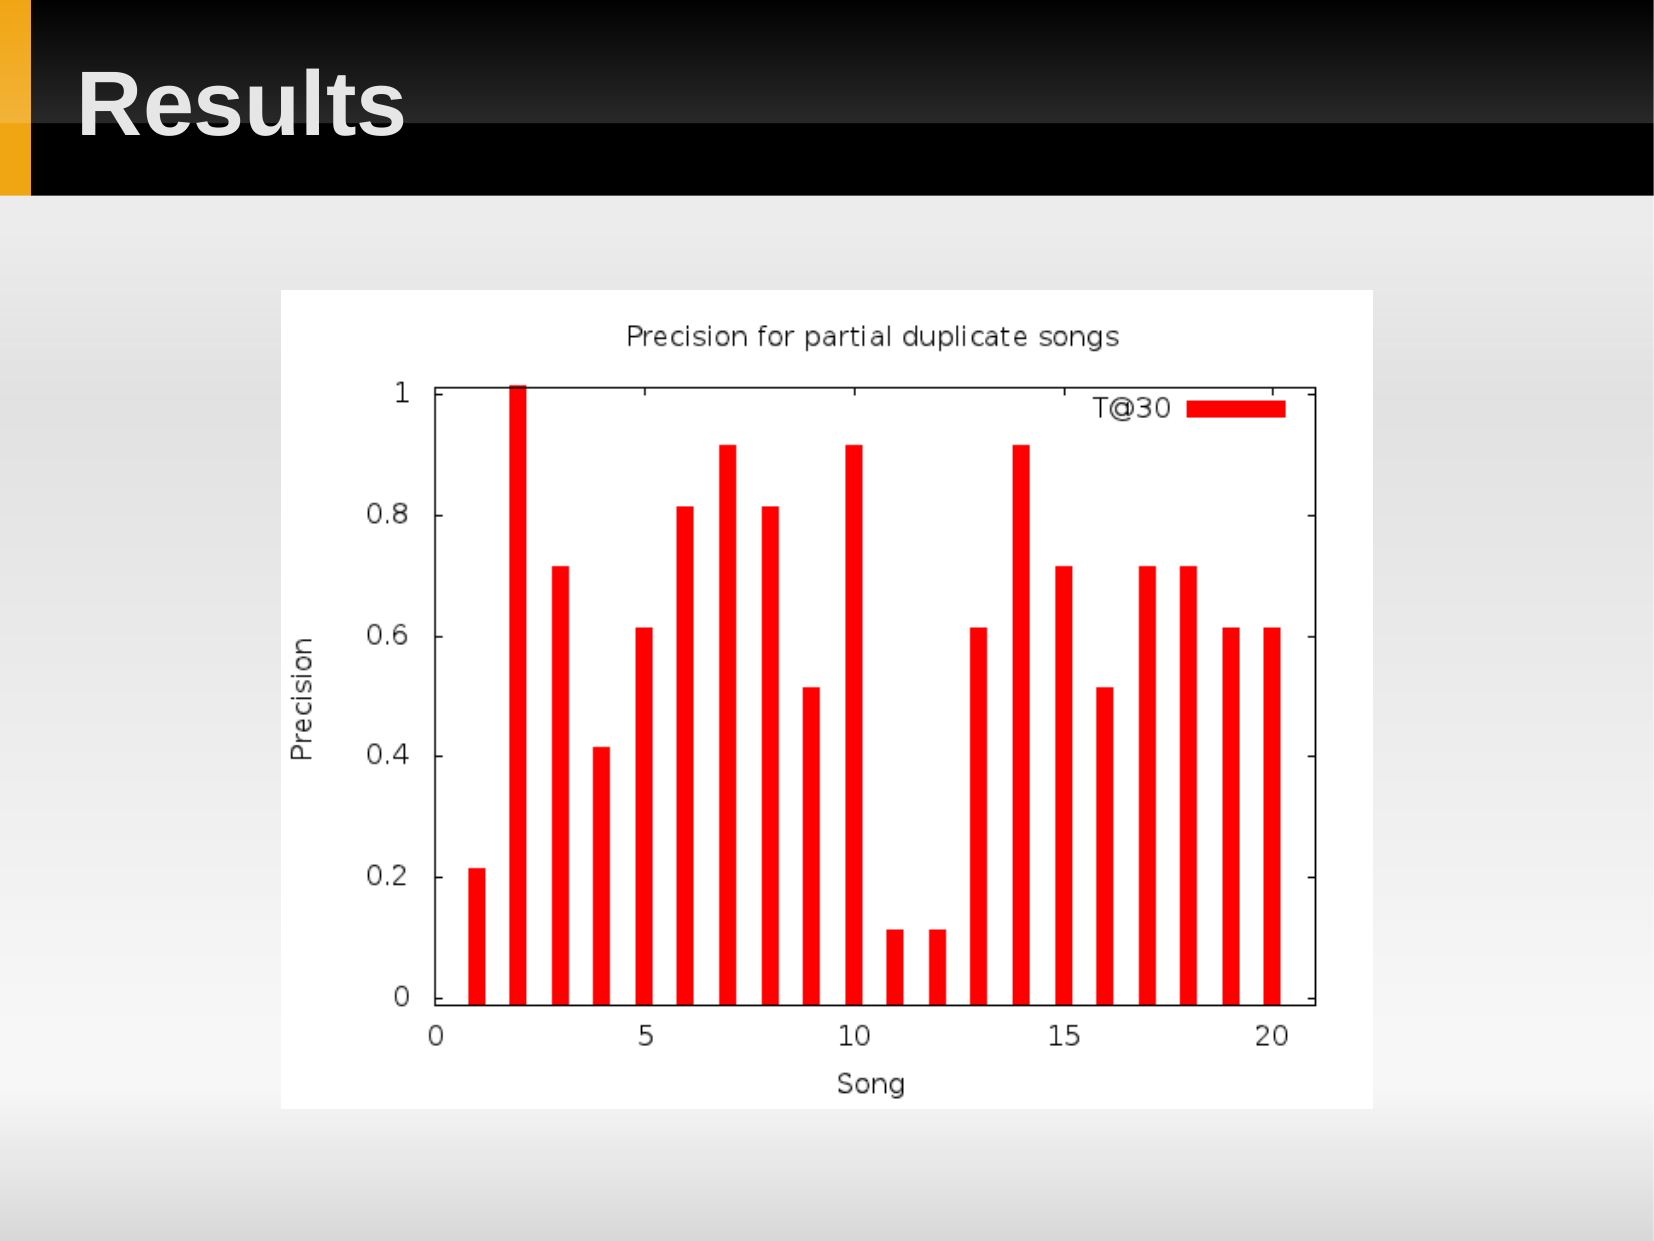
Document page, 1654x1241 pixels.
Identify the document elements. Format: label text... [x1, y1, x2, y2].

title Results [76, 0, 1565, 208]
picture [0, 0, 1654, 1241]
